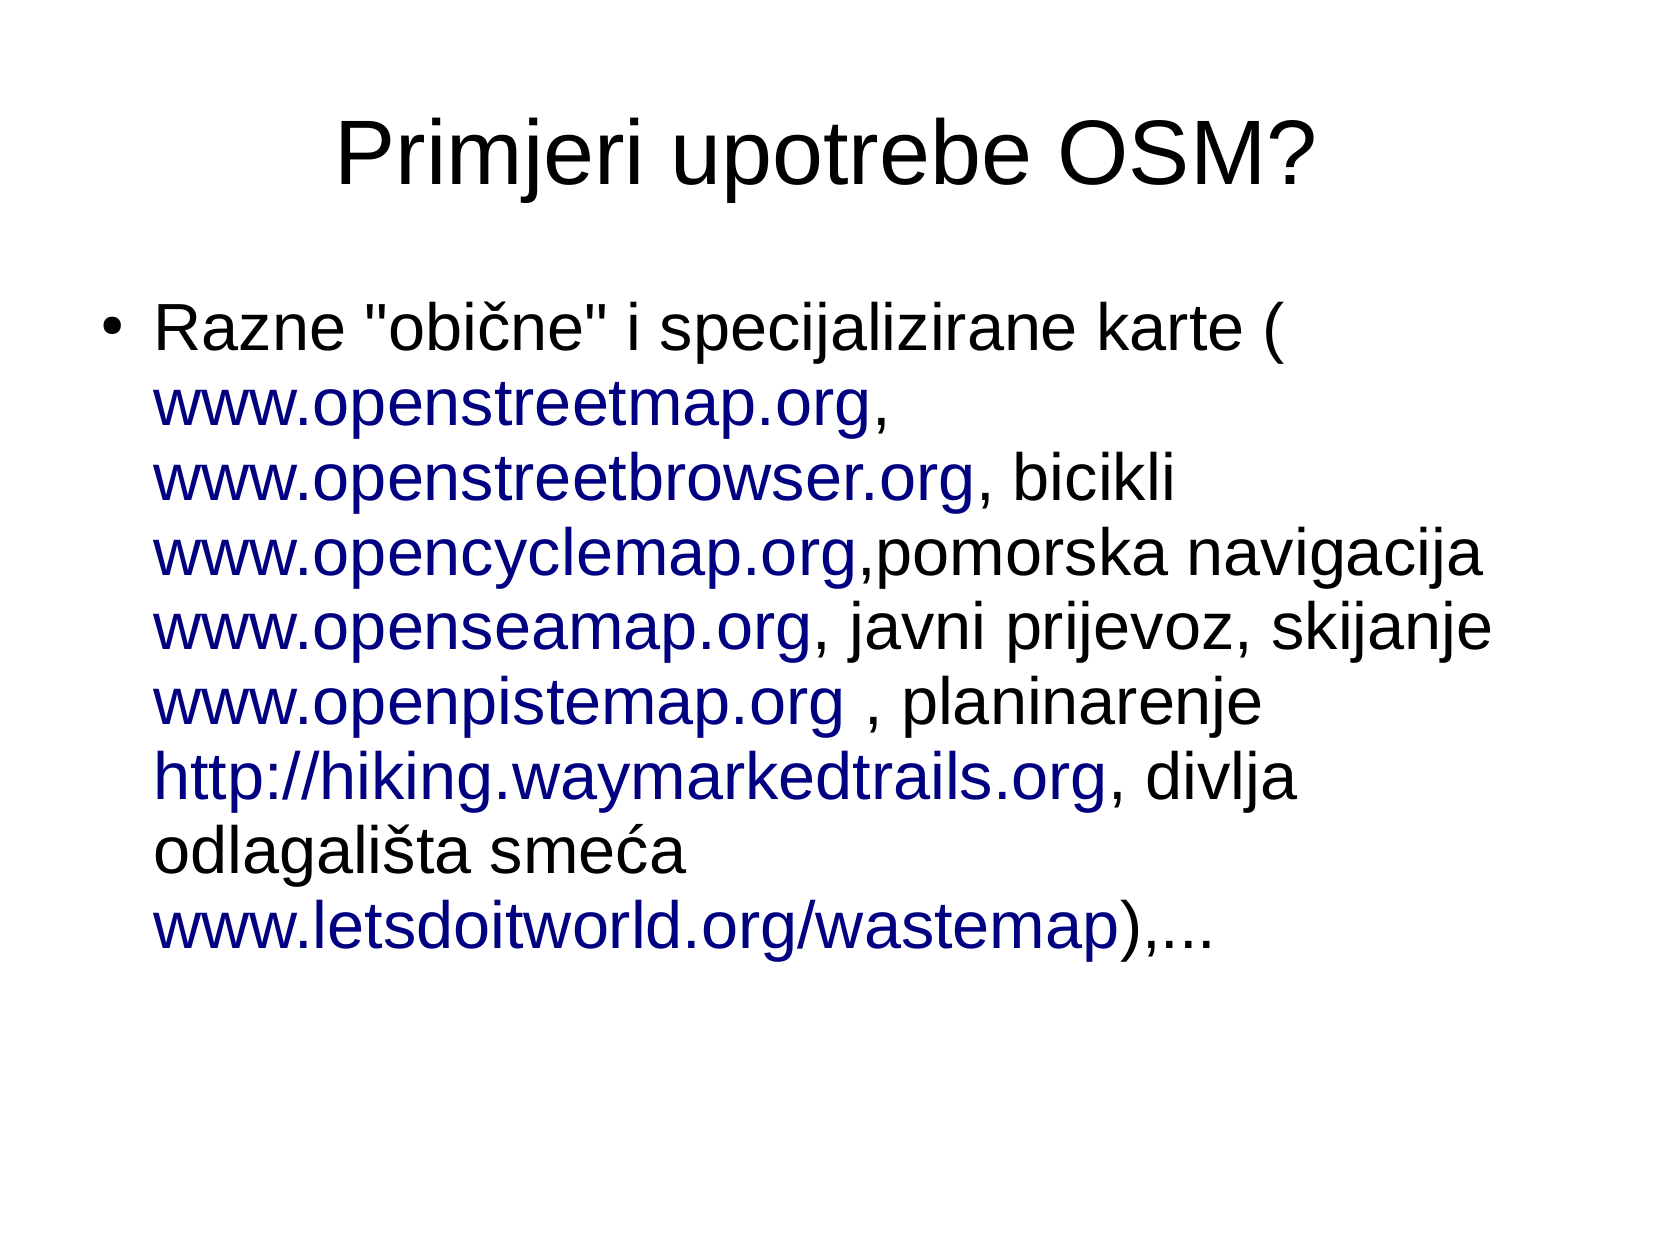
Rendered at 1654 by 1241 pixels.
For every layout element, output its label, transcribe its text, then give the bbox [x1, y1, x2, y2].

title Primjeri upotrebe OSM? [82, 49, 1571, 257]
list Razne "obične" i specijalizirane karte (www.openstreetmap.org, www.openstreetbrowser.org, bicikli www.opencyclemap.org,pomorska navigacija www.openseamap.org, javni prijevoz, skijanje www.openpistemap.org , planinarenje http://hiking.waymarkedtrails.org, divlja odlagališta smeća www.letsdoitworld.org/wastemap),... [82, 290, 1538, 1010]
